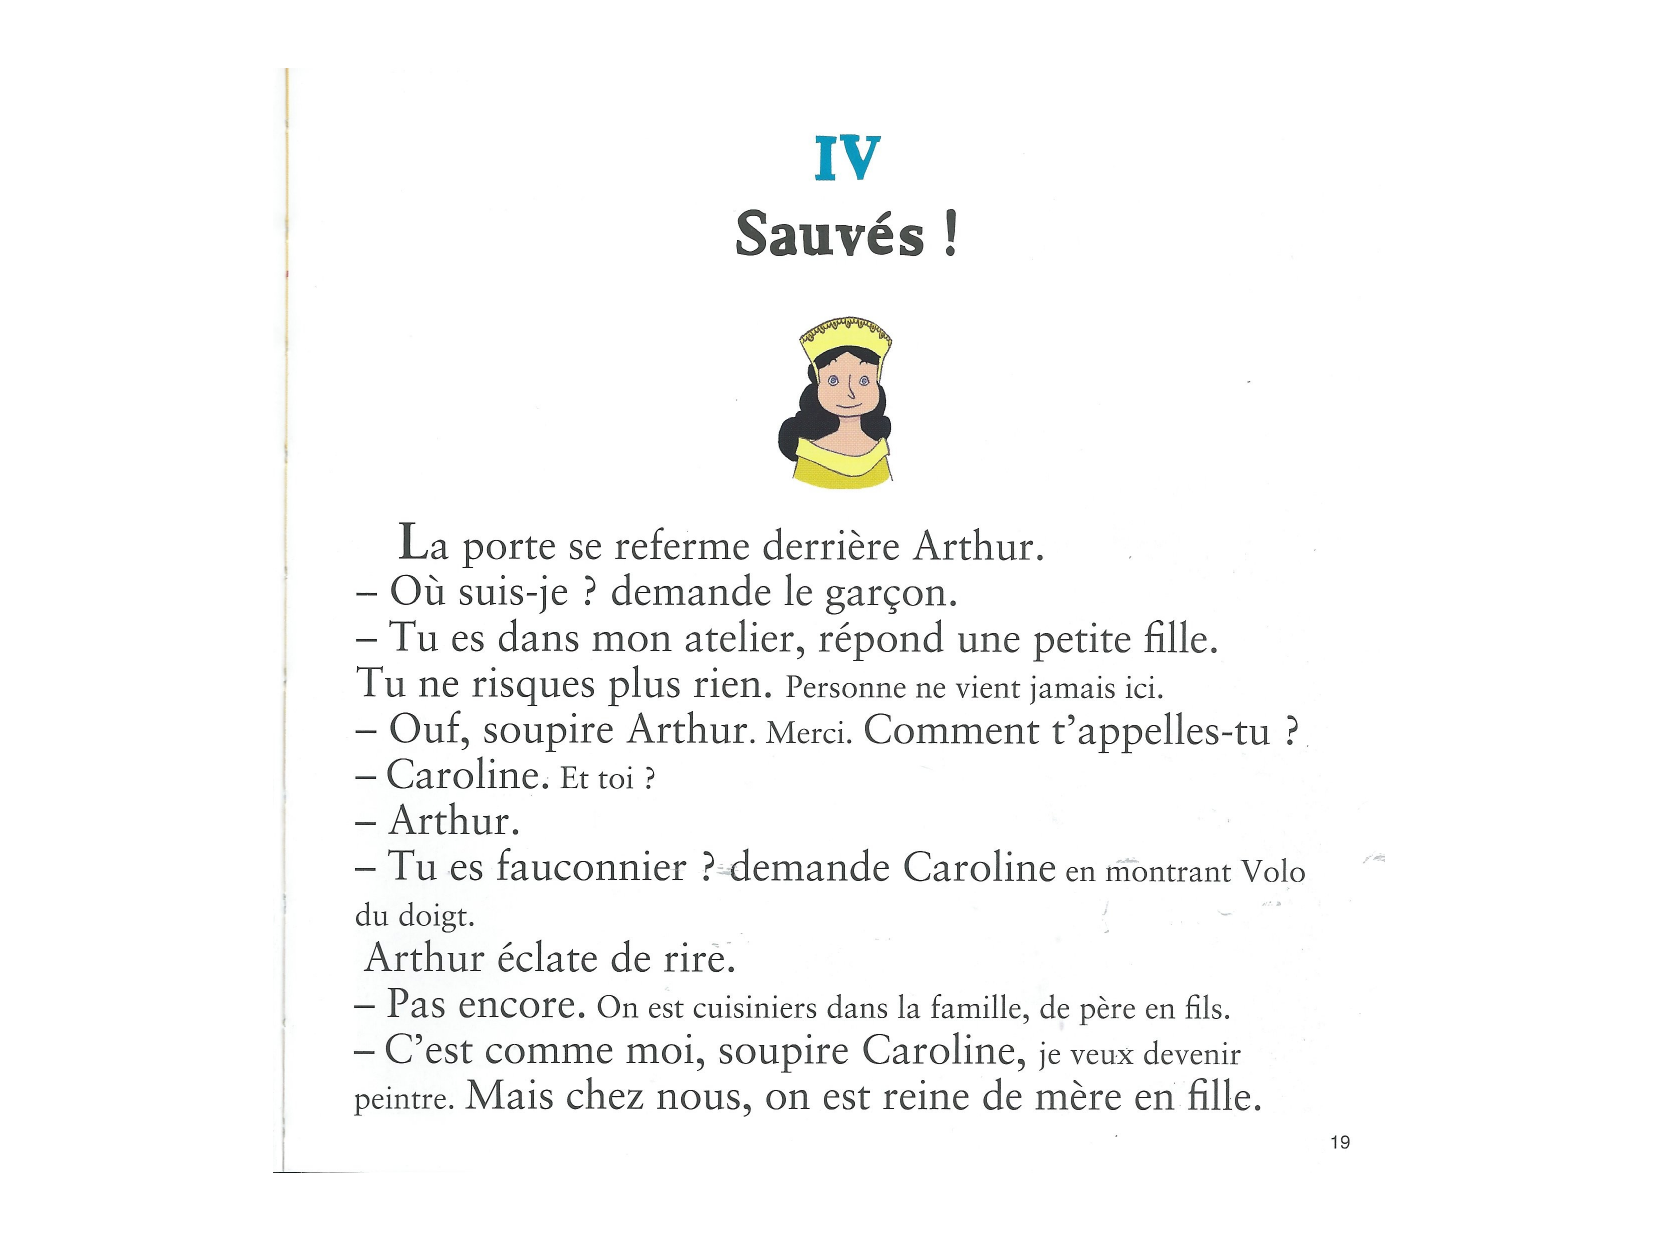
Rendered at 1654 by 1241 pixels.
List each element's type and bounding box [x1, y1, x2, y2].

picture [273, 68, 1385, 1173]
